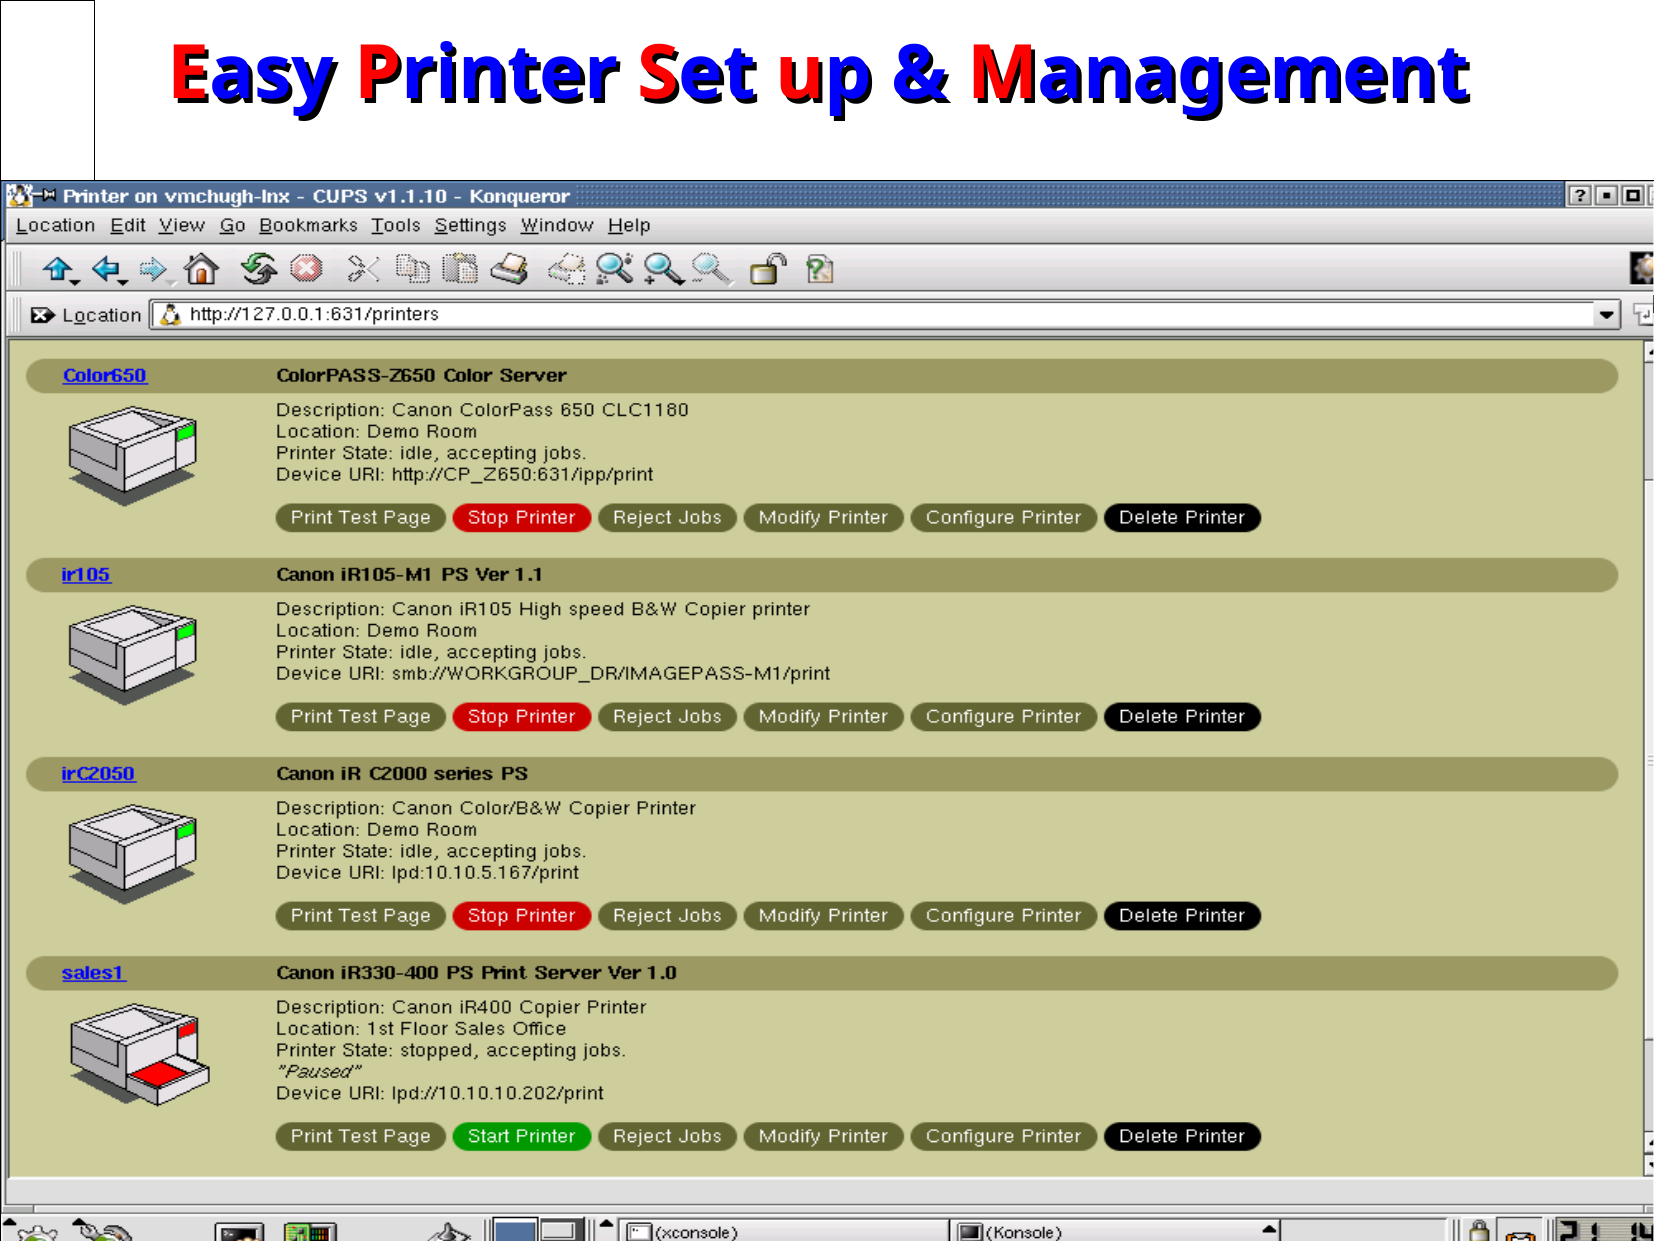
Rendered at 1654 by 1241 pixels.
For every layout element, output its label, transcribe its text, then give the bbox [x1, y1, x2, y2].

picture [0, 180, 1654, 1241]
text_box Easy Printer Set up & Management [34, 18, 1603, 146]
